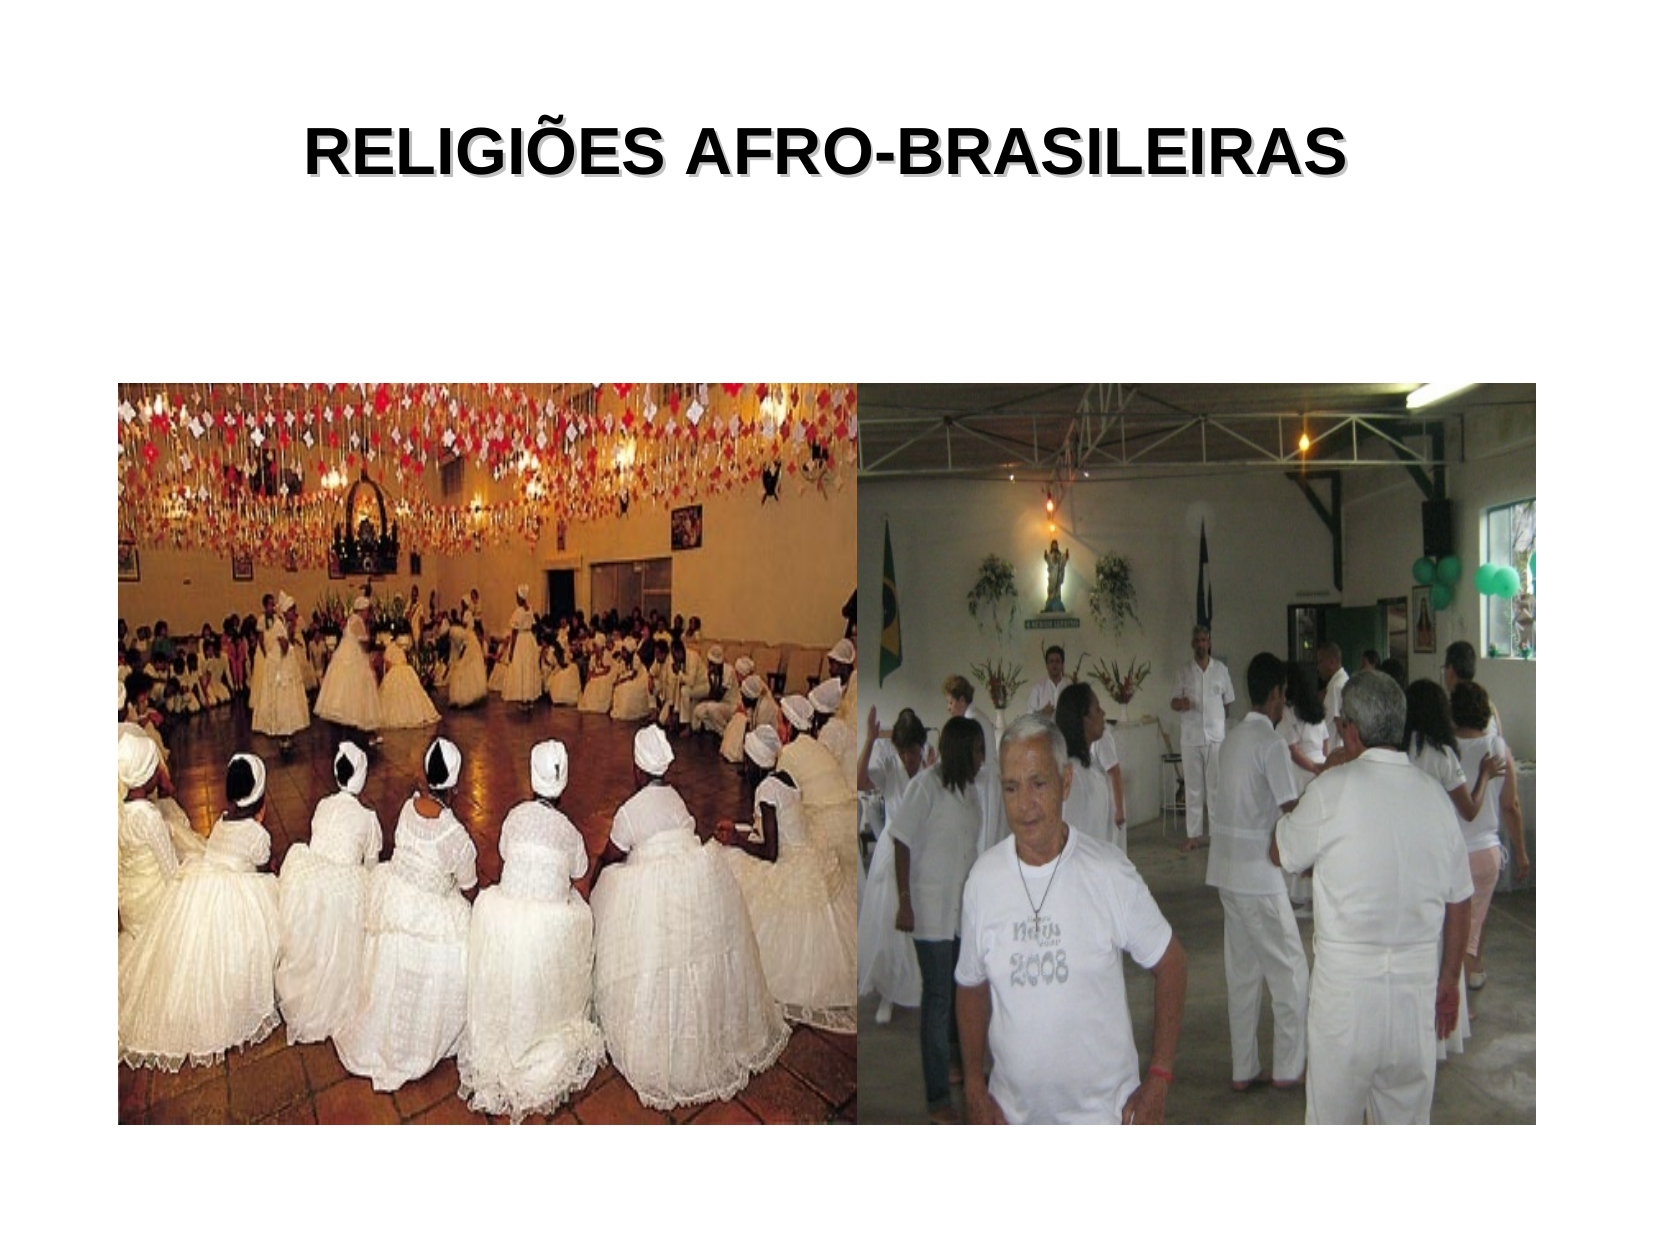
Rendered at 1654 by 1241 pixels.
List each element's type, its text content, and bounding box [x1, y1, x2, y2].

picture [118, 383, 1536, 1126]
title RELIGIÕES AFRO-BRASILEIRAS [82, 56, 1571, 249]
